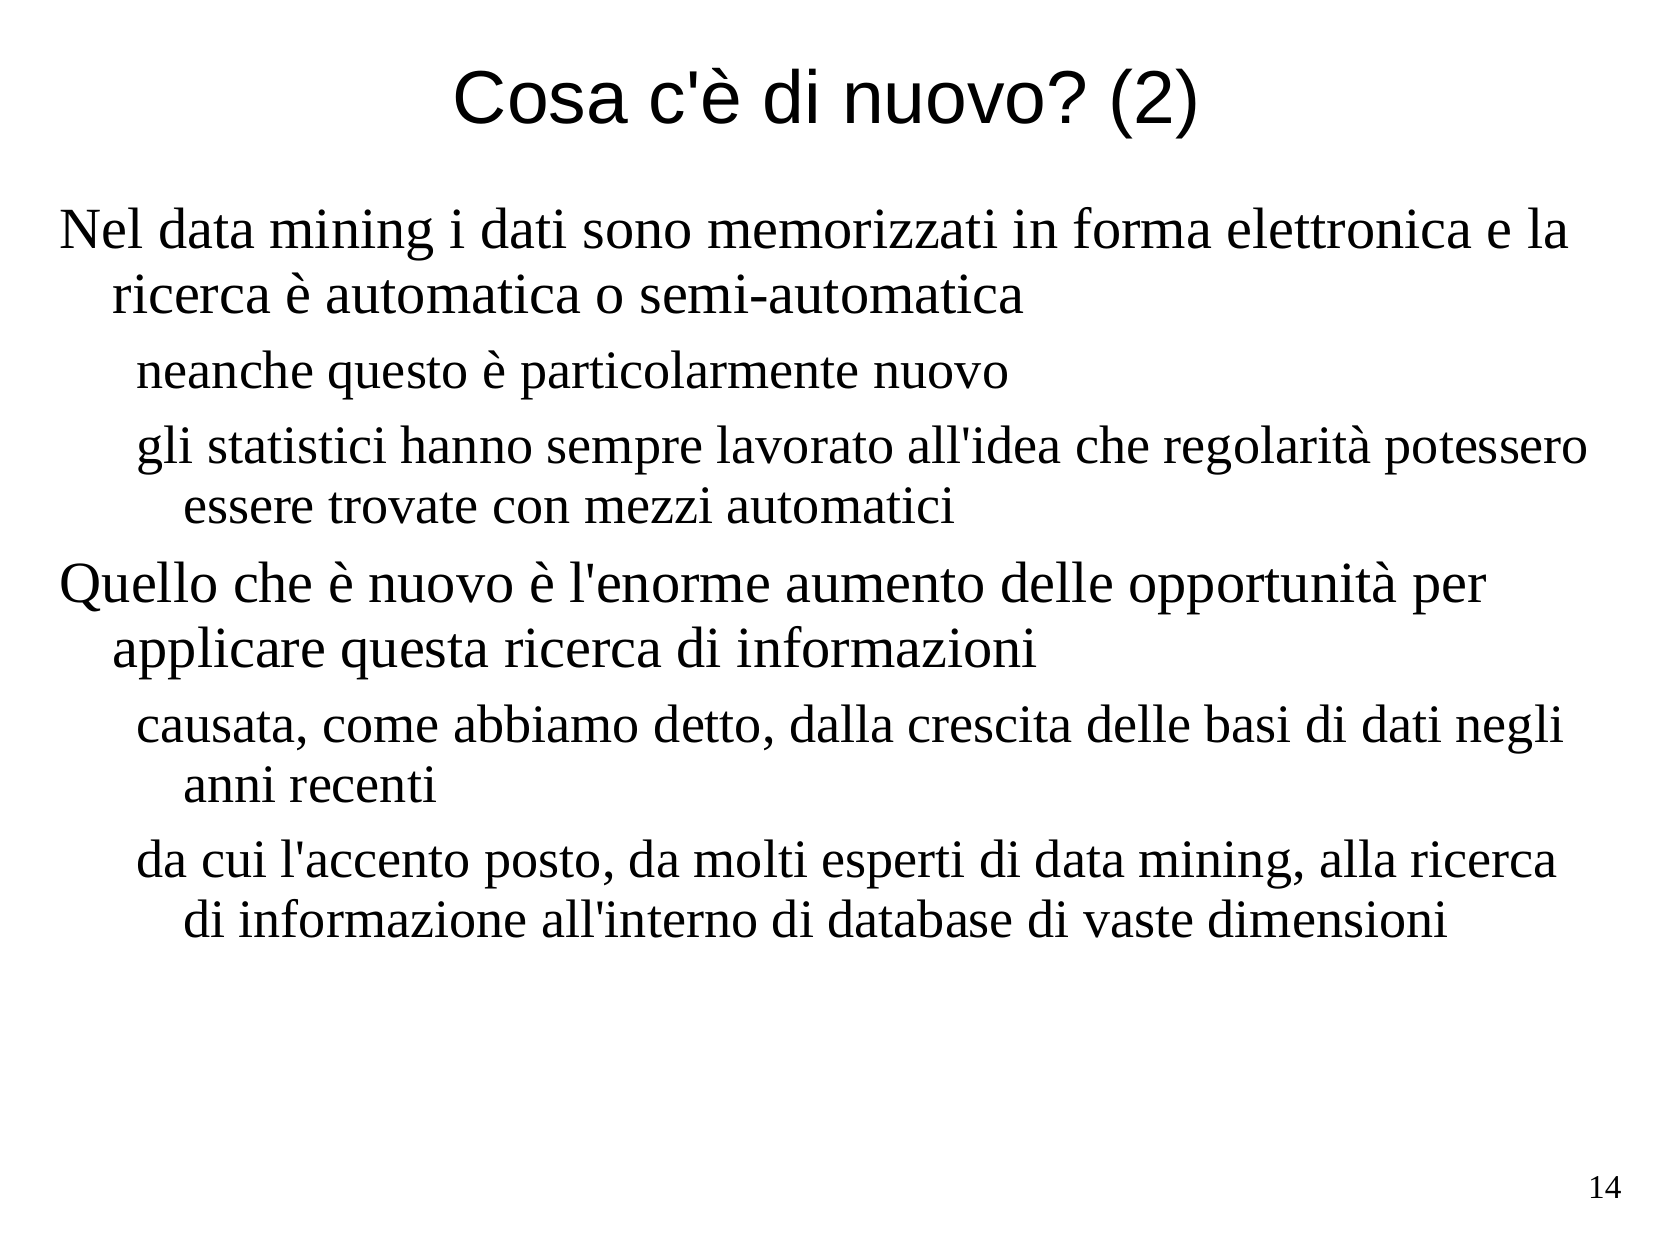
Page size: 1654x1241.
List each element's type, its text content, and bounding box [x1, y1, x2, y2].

title Cosa c'è di nuovo? (2) [37, 30, 1617, 166]
list Nel data mining i dati sono memorizzati in forma elettronica e la ricerca è automatica o semi-automatica neanche questo è particolarmente nuovo gli statistici hanno sempre lavorato all'idea che regolarità potessero essere trovate con mezzi automatici Quello che è nuovo è l'enorme aumento delle opportunità per applicare questa ricerca di informazioni causata, come abbiamo detto, dalla crescita delle basi di dati negli anni recenti da cui l'accento posto, da molti esperti di data mining, alla ricerca di informazione all'interno di database di vaste dimensioni [42, 196, 1612, 1187]
